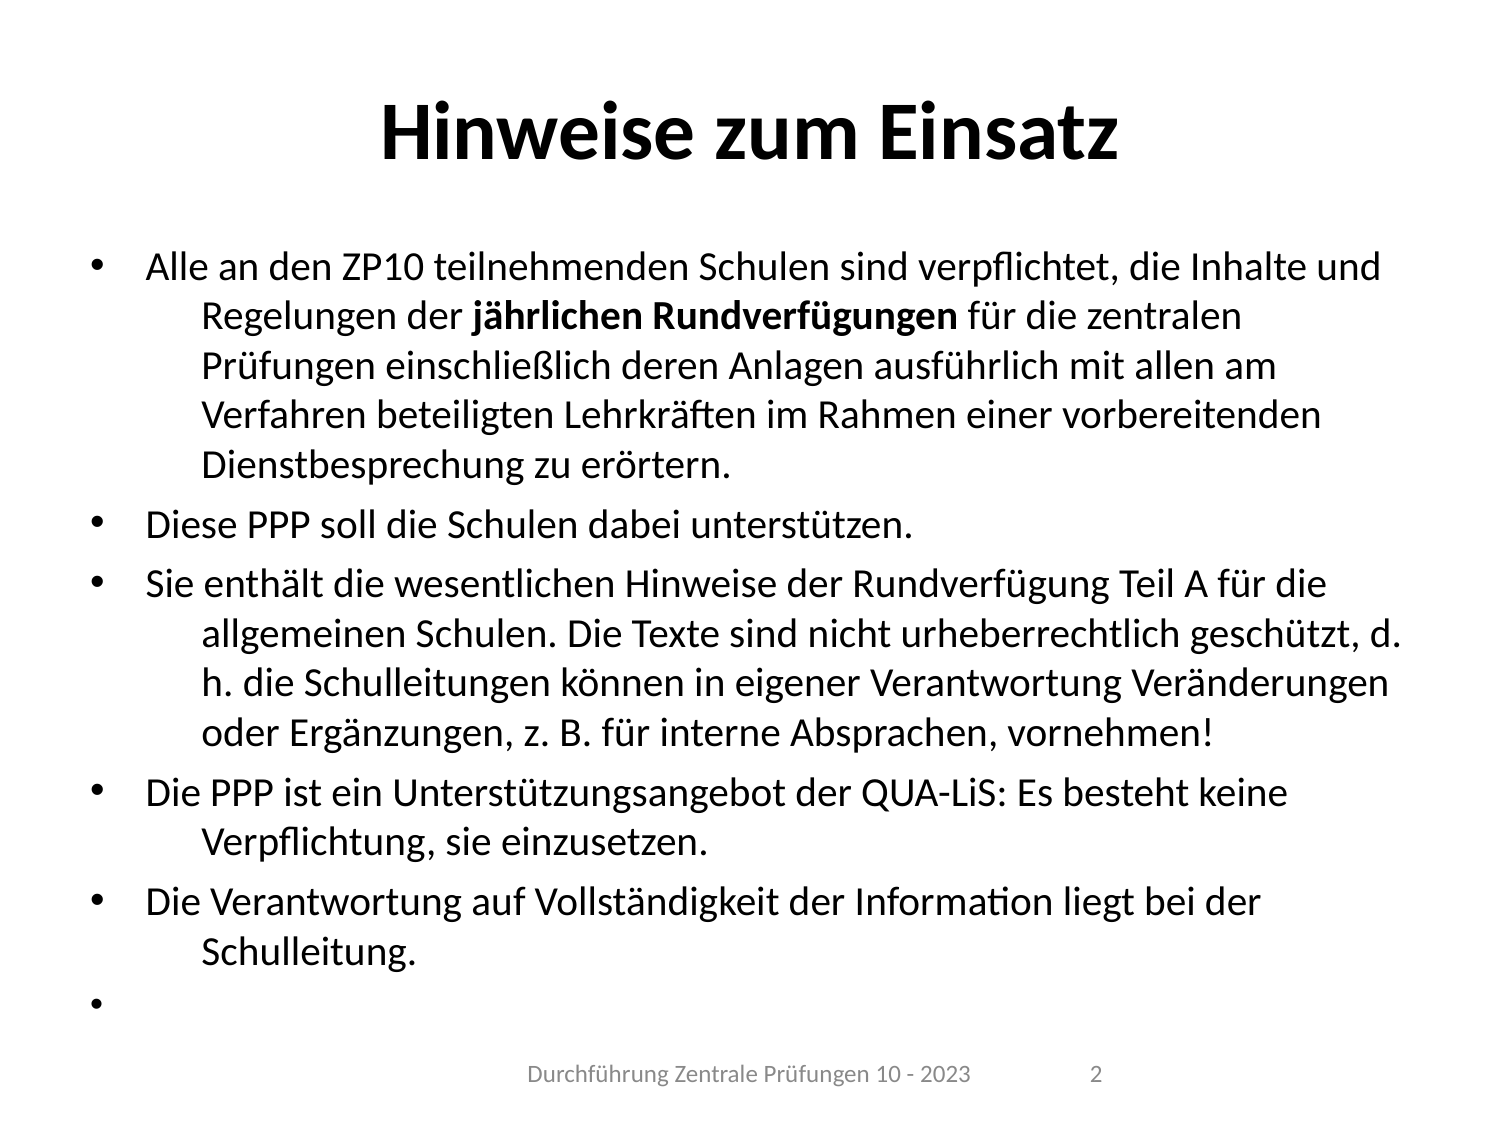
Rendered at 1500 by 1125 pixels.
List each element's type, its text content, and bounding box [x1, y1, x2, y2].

title Hinweise zum Einsatz [75, 45, 1426, 209]
text_box Durchführung Zentrale Prüfungen 10 - 2023 [512, 1042, 988, 1103]
text_box 2 [1074, 1042, 1426, 1103]
list Alle an den ZP10 teilnehmenden Schulen sind verpflichtet, die Inhalte und Regelungen der jährlichen Rundverfügungen für die zentralen Prüfungen einschließlich deren Anlagen ausführlich mit allen am Verfahren beteiligten Lehrkräften im Rahmen einer vorbereitenden Dienstbesprechung zu erörtern. Diese PPP soll die Schulen dabei unterstützen. Sie enthält die wesentlichen Hinweise der Rundverfügung Teil A für die allgemeinen Schulen. Die Texte sind nicht urheberrechtlich geschützt, d. h. die Schulleitungen können in eigener Verantwortung Veränderungen oder Ergänzungen, z. B. für interne Absprachen, vornehmen! Die PPP ist ein Unterstützungsangebot der QUA-LiS: Es besteht keine Verpflichtung, sie einzusetzen. Die Verantwortung auf Vollständigkeit der Information liegt bei der Schulleitung. [75, 231, 1426, 1005]
